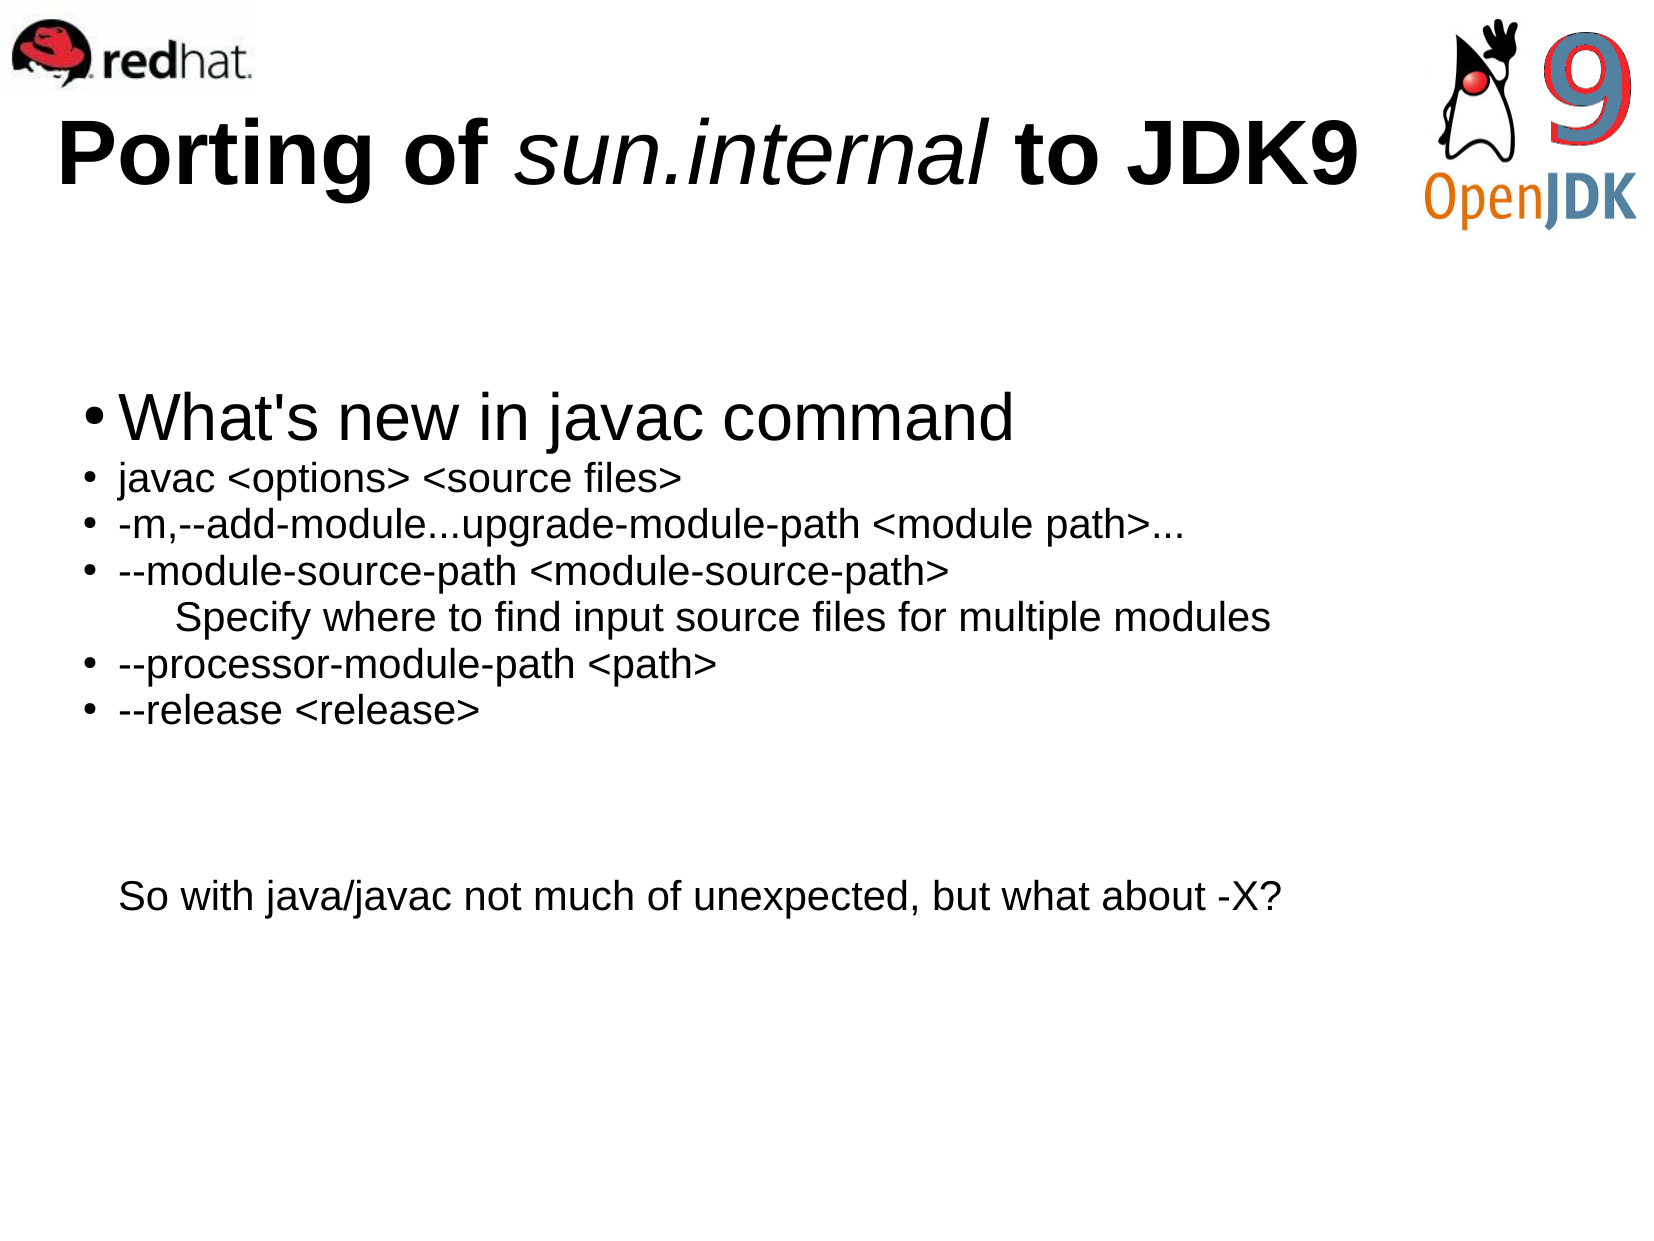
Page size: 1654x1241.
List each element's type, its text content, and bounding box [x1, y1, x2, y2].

picture [0, 3, 256, 92]
subtitle What's new in javac command javac <options> <source files> -m,--add-module...upgrade-module-path <module path>... --module-source-path <module-source-path> Specify where to find input source files for multiple modules --processor-module-path <path> --release <release> So with java/javac not much of unexpected, but what about -X? [82, 201, 1571, 1099]
title Porting of sun.internal to JDK9 [0, 49, 1410, 257]
picture [1410, 4, 1651, 245]
